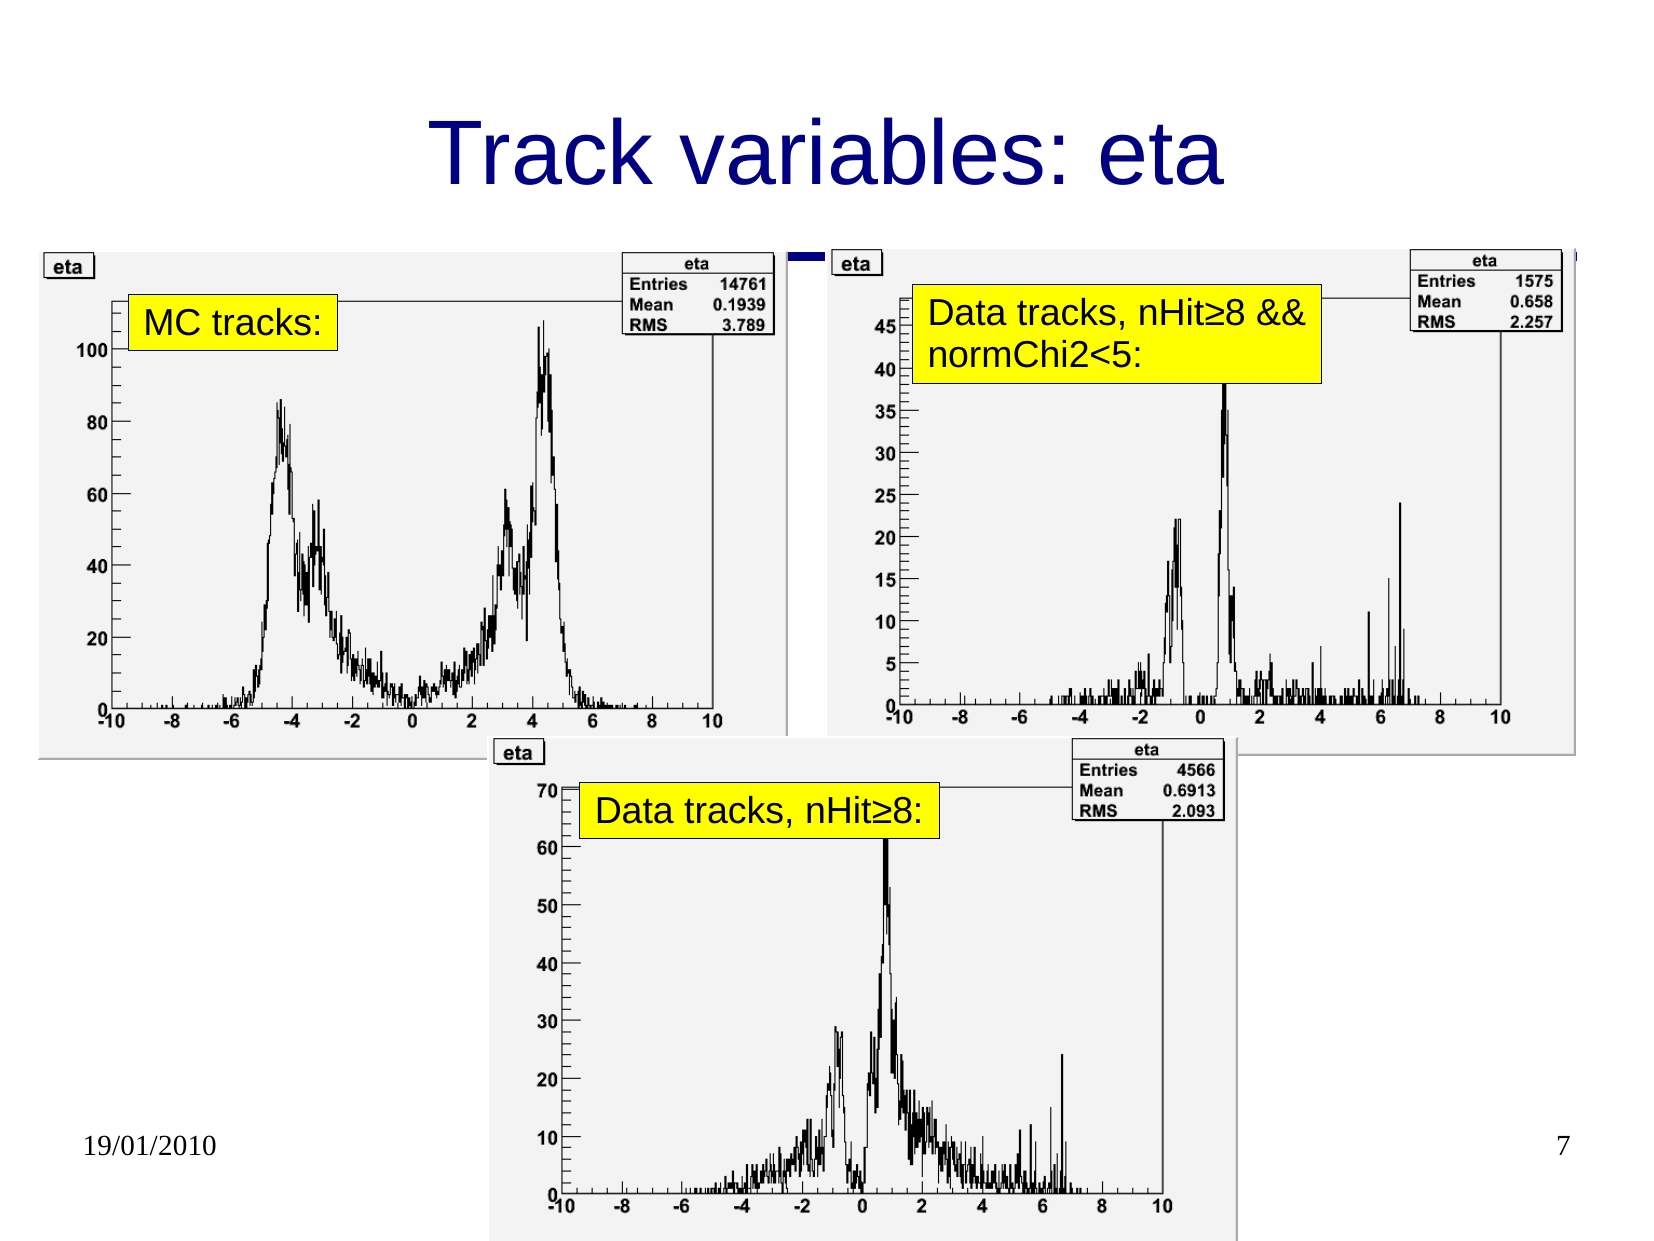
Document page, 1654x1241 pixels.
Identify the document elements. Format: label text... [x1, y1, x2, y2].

text_box Data tracks, nHit≥8: [579, 782, 940, 839]
text_box Data tracks, nHit≥8 && normChi2<5: [912, 284, 1322, 384]
title Track variables: eta [82, 56, 1571, 250]
text_box MC tracks: [128, 294, 338, 351]
picture [37, 247, 1576, 1241]
